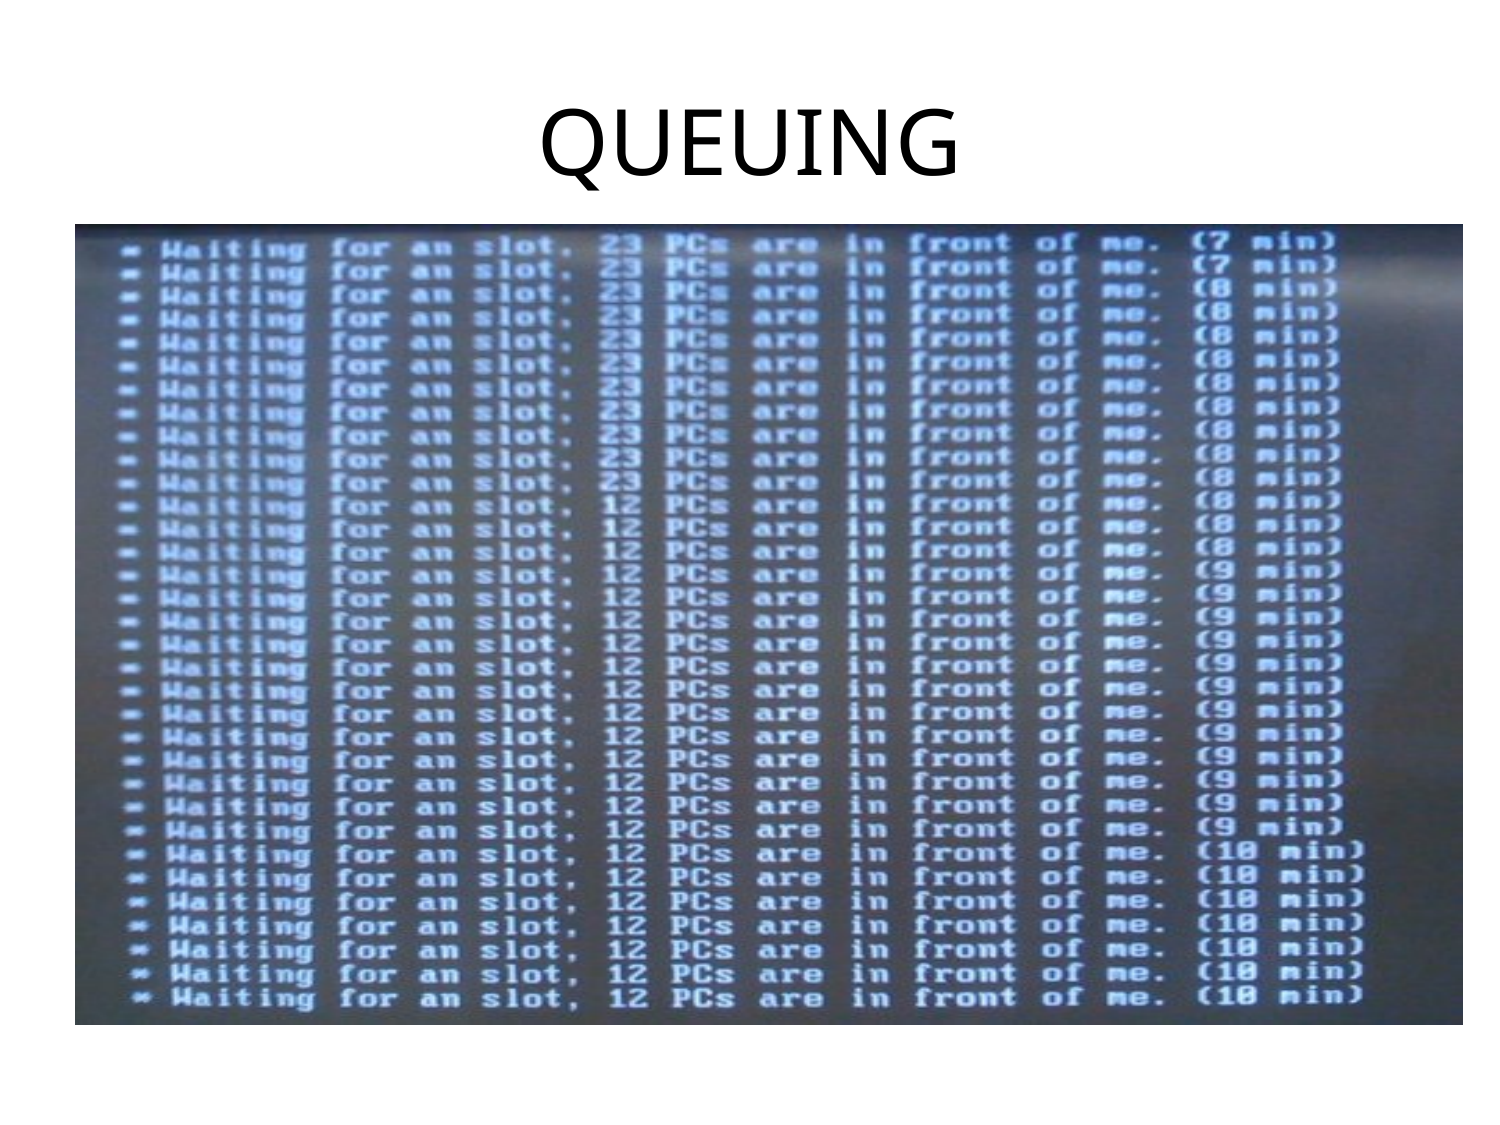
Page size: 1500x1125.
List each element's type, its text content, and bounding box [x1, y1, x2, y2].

title QUEUING [75, 45, 1426, 224]
text_box [75, 224, 1463, 1026]
